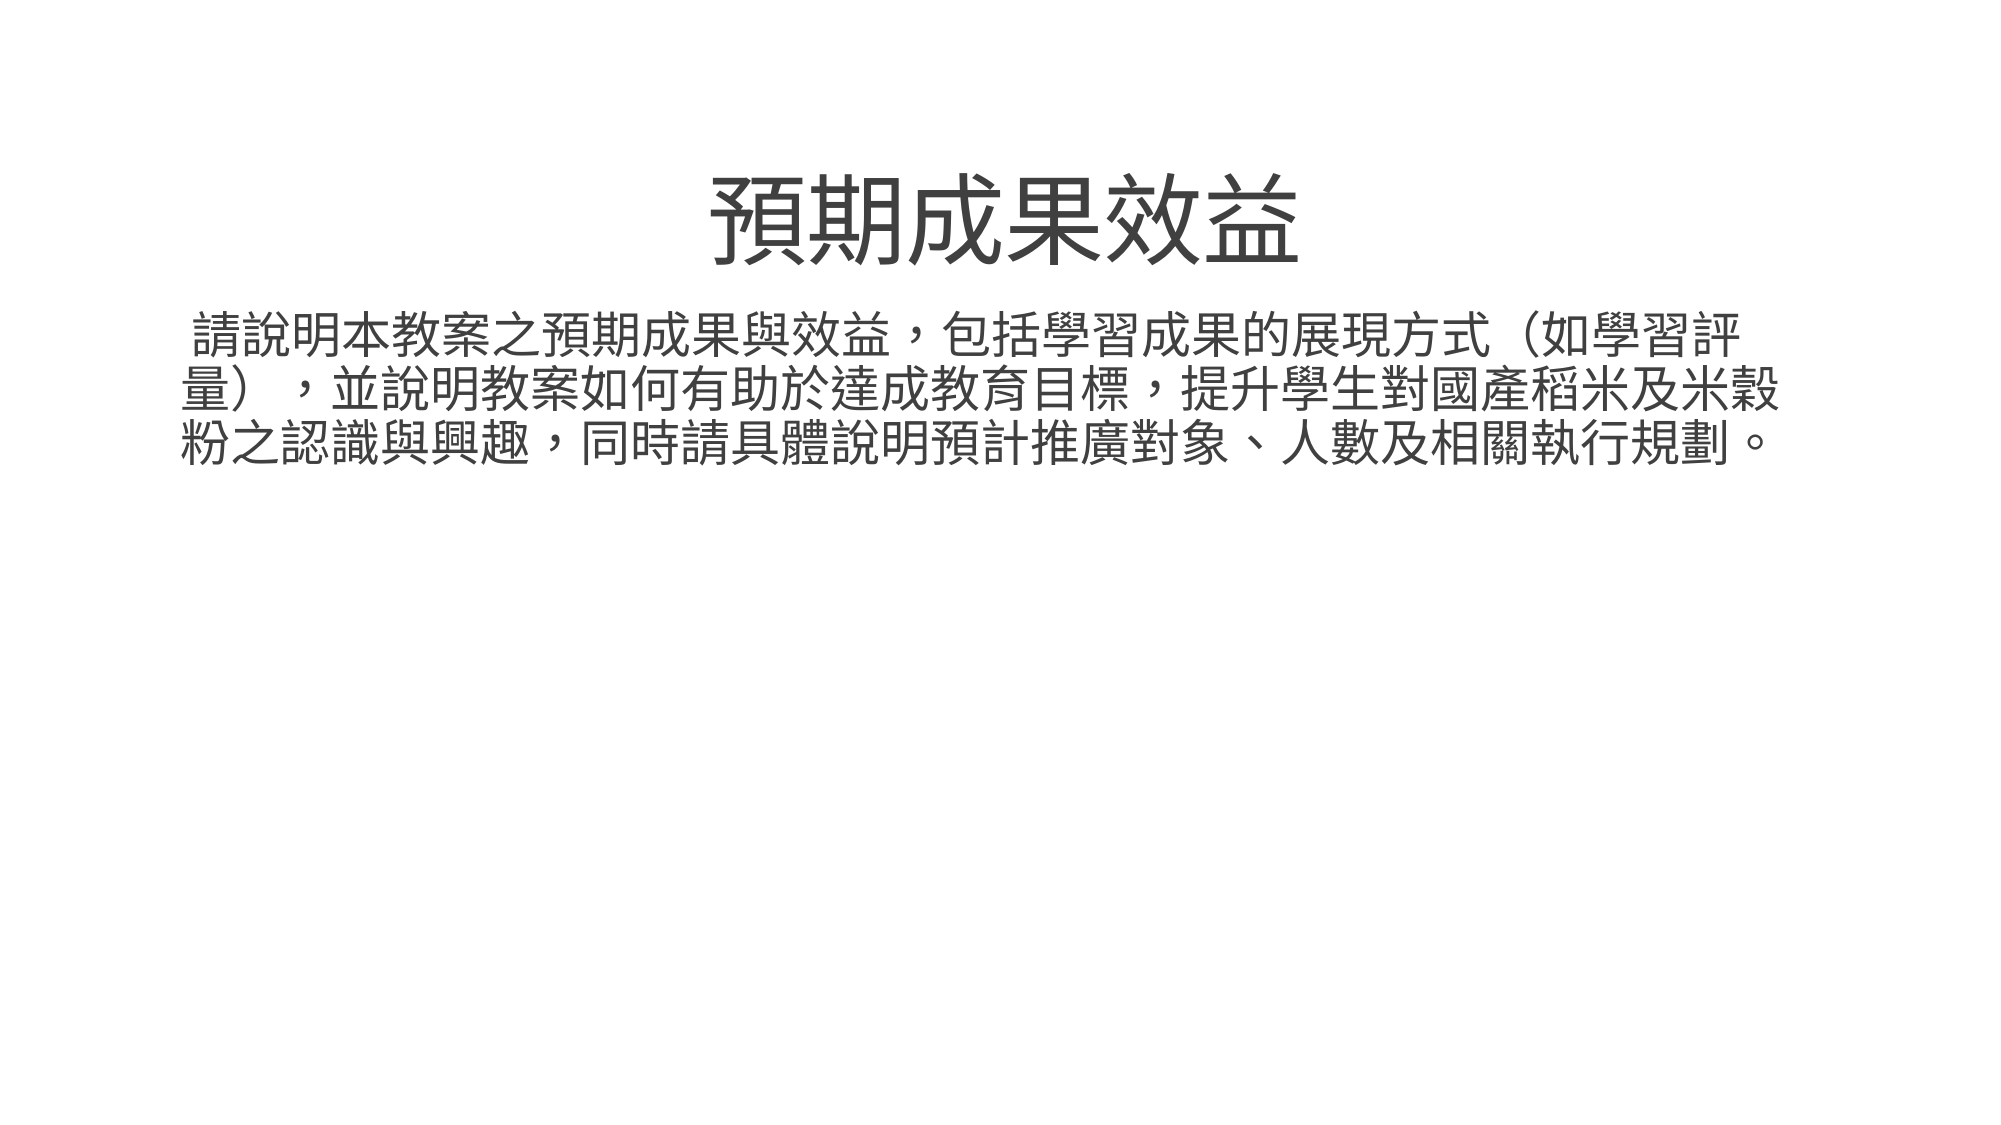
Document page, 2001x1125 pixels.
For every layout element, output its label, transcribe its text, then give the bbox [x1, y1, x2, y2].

title 預期成果效益 [180, 47, 1830, 285]
list 請說明本教案之預期成果與效益，包括學習成果的展現方式（如學習評量），並說明教案如何有助於達成教育目標，提升學生對國產稻米及米穀粉之認識與興趣，同時請具體說明預計推廣對象、人數及相關執行規劃。 [180, 302, 1830, 963]
